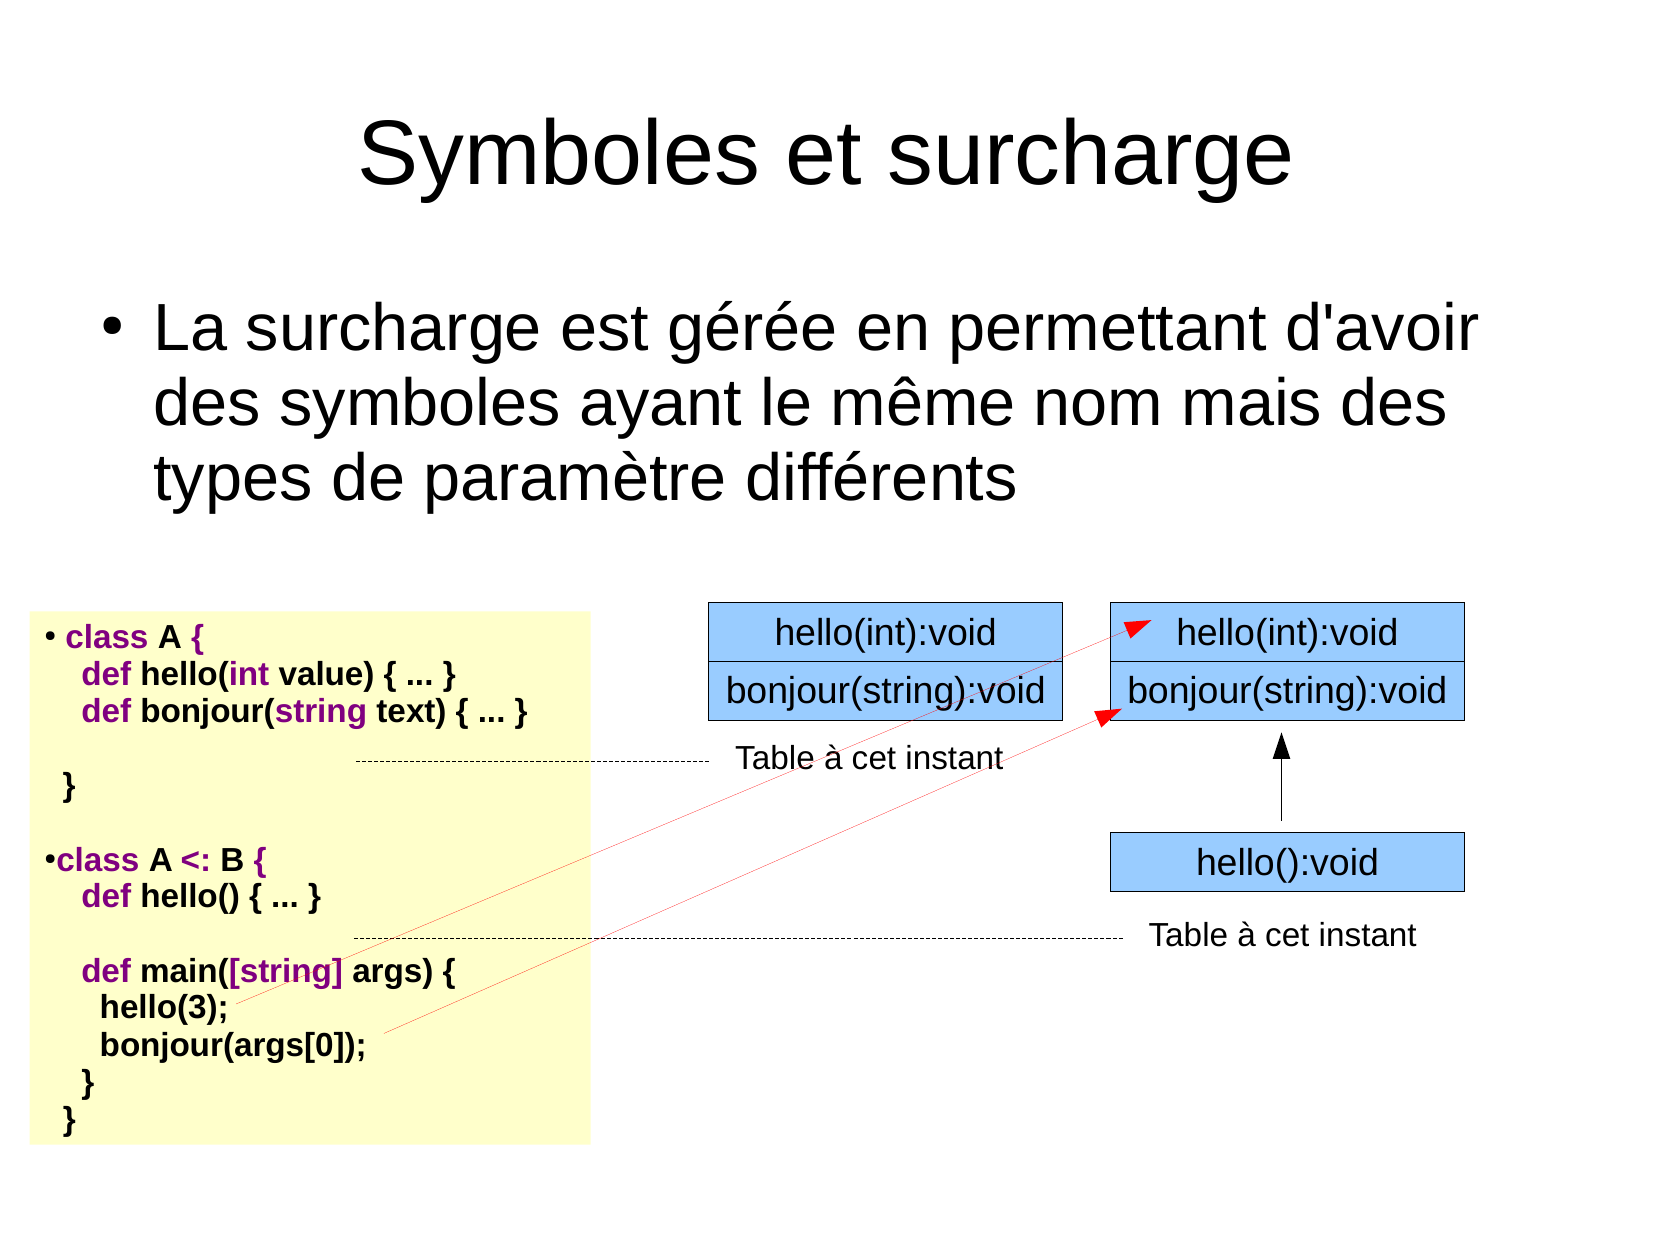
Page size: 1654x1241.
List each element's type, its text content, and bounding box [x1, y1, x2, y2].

text_box hello(int):void [708, 602, 1063, 661]
list La surcharge est gérée en permettant d'avoir des symboles ayant le même nom mais des types de paramètre différents [82, 290, 1571, 562]
text_box bonjour(string):void [708, 661, 1051, 721]
title Symboles et surcharge [82, 56, 1571, 250]
text_box hello(int):void [1110, 602, 1465, 661]
text_box class A { def hello(int value) { ... } def bonjour(string text) { ... } } class A <: B { def hello() { ... } def main([string] args) { hello(3); bonjour(args[0]); } } [29, 611, 591, 1145]
text_box Table à cet instant [1133, 909, 1437, 962]
text_box bonjour(string):void [1110, 661, 1465, 721]
text_box Table à cet instant [720, 732, 881, 785]
text_box Table à cet instant [761, 732, 1023, 785]
text_box hello():void [1110, 832, 1465, 892]
text_box bonjour(string):void [914, 661, 1063, 721]
text_box Table à cet instant [952, 753, 1023, 785]
